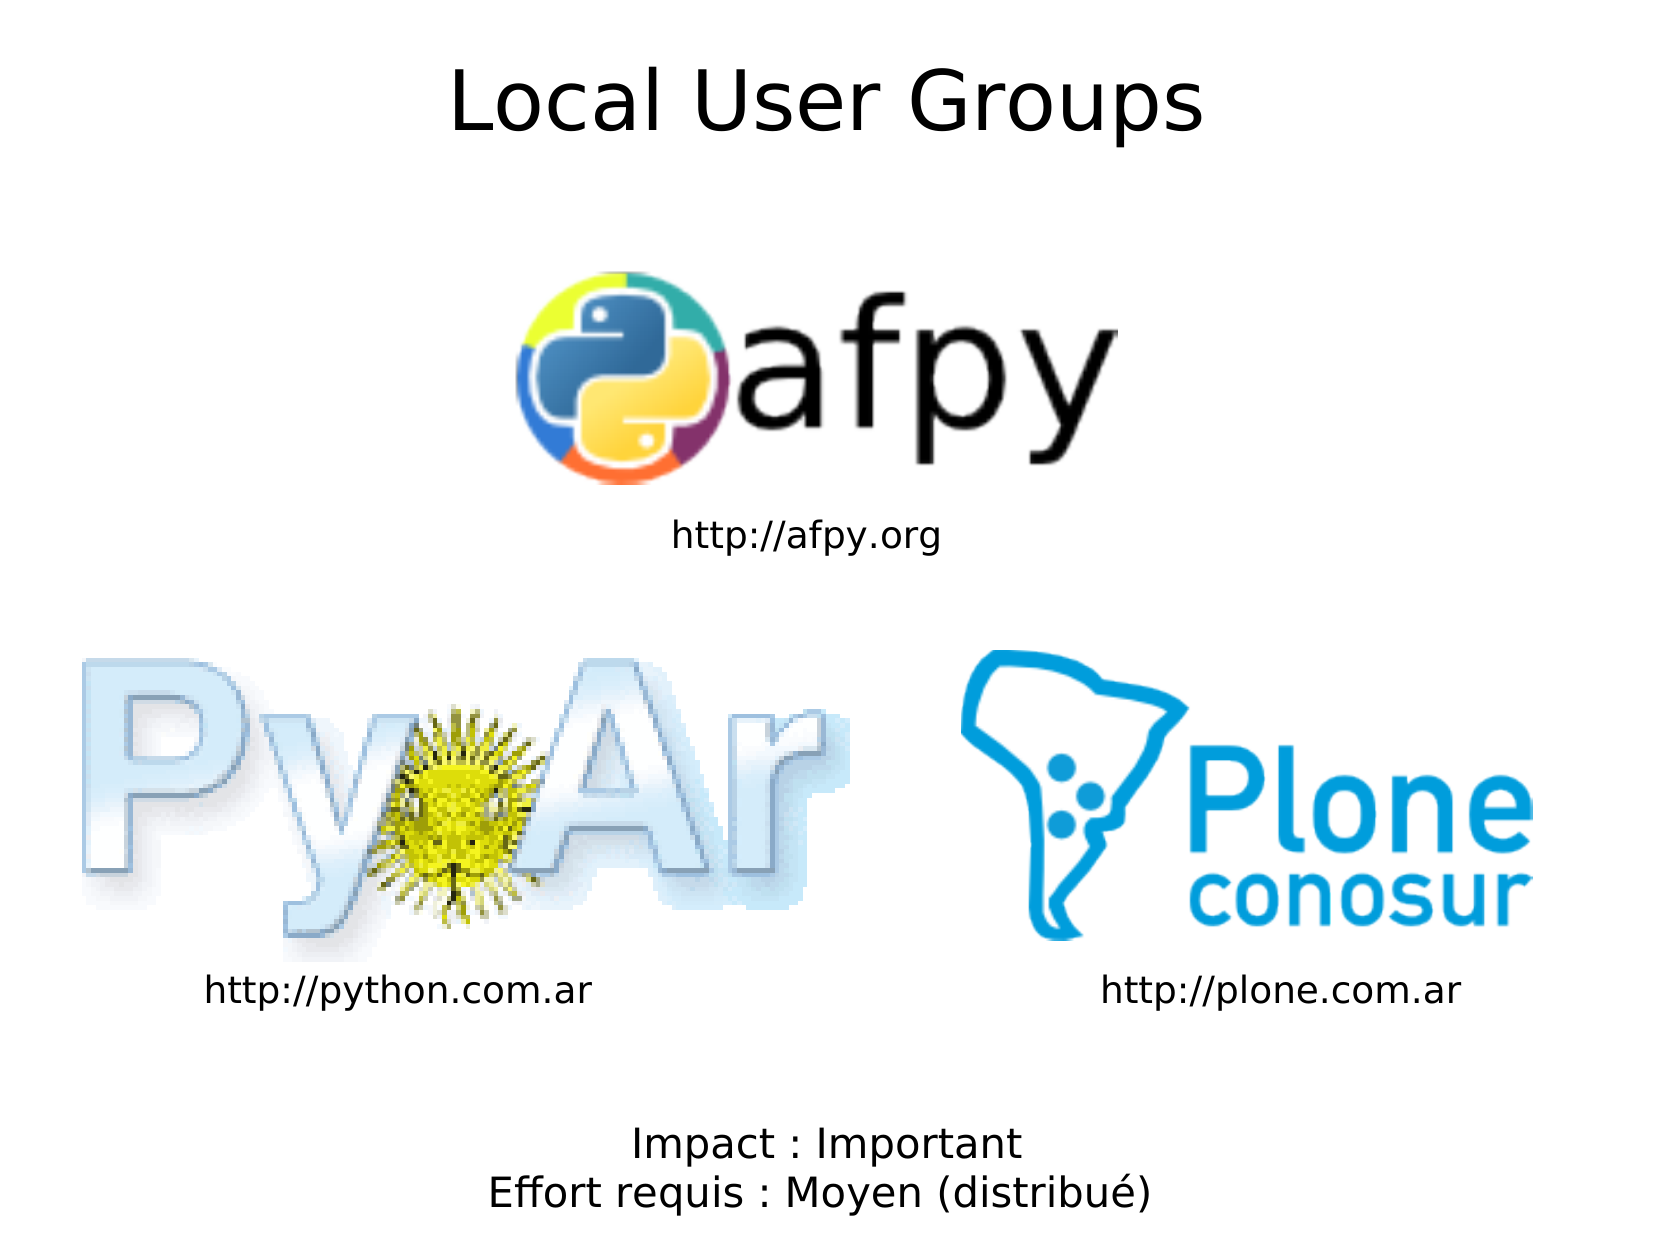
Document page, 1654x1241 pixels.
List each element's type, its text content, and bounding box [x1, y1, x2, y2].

picture [961, 650, 993, 730]
text_box http://python.com.ar [188, 961, 608, 1020]
picture [974, 665, 1167, 929]
picture [503, 259, 1118, 485]
text_box http://afpy.org [656, 506, 958, 565]
picture [82, 658, 850, 963]
text_box Local User Groups Impact : Important Effort requis : Moyen (distribué) [0, 45, 1654, 1225]
text_box http://plone.com.ar [1085, 961, 1477, 1020]
picture [961, 650, 1533, 941]
